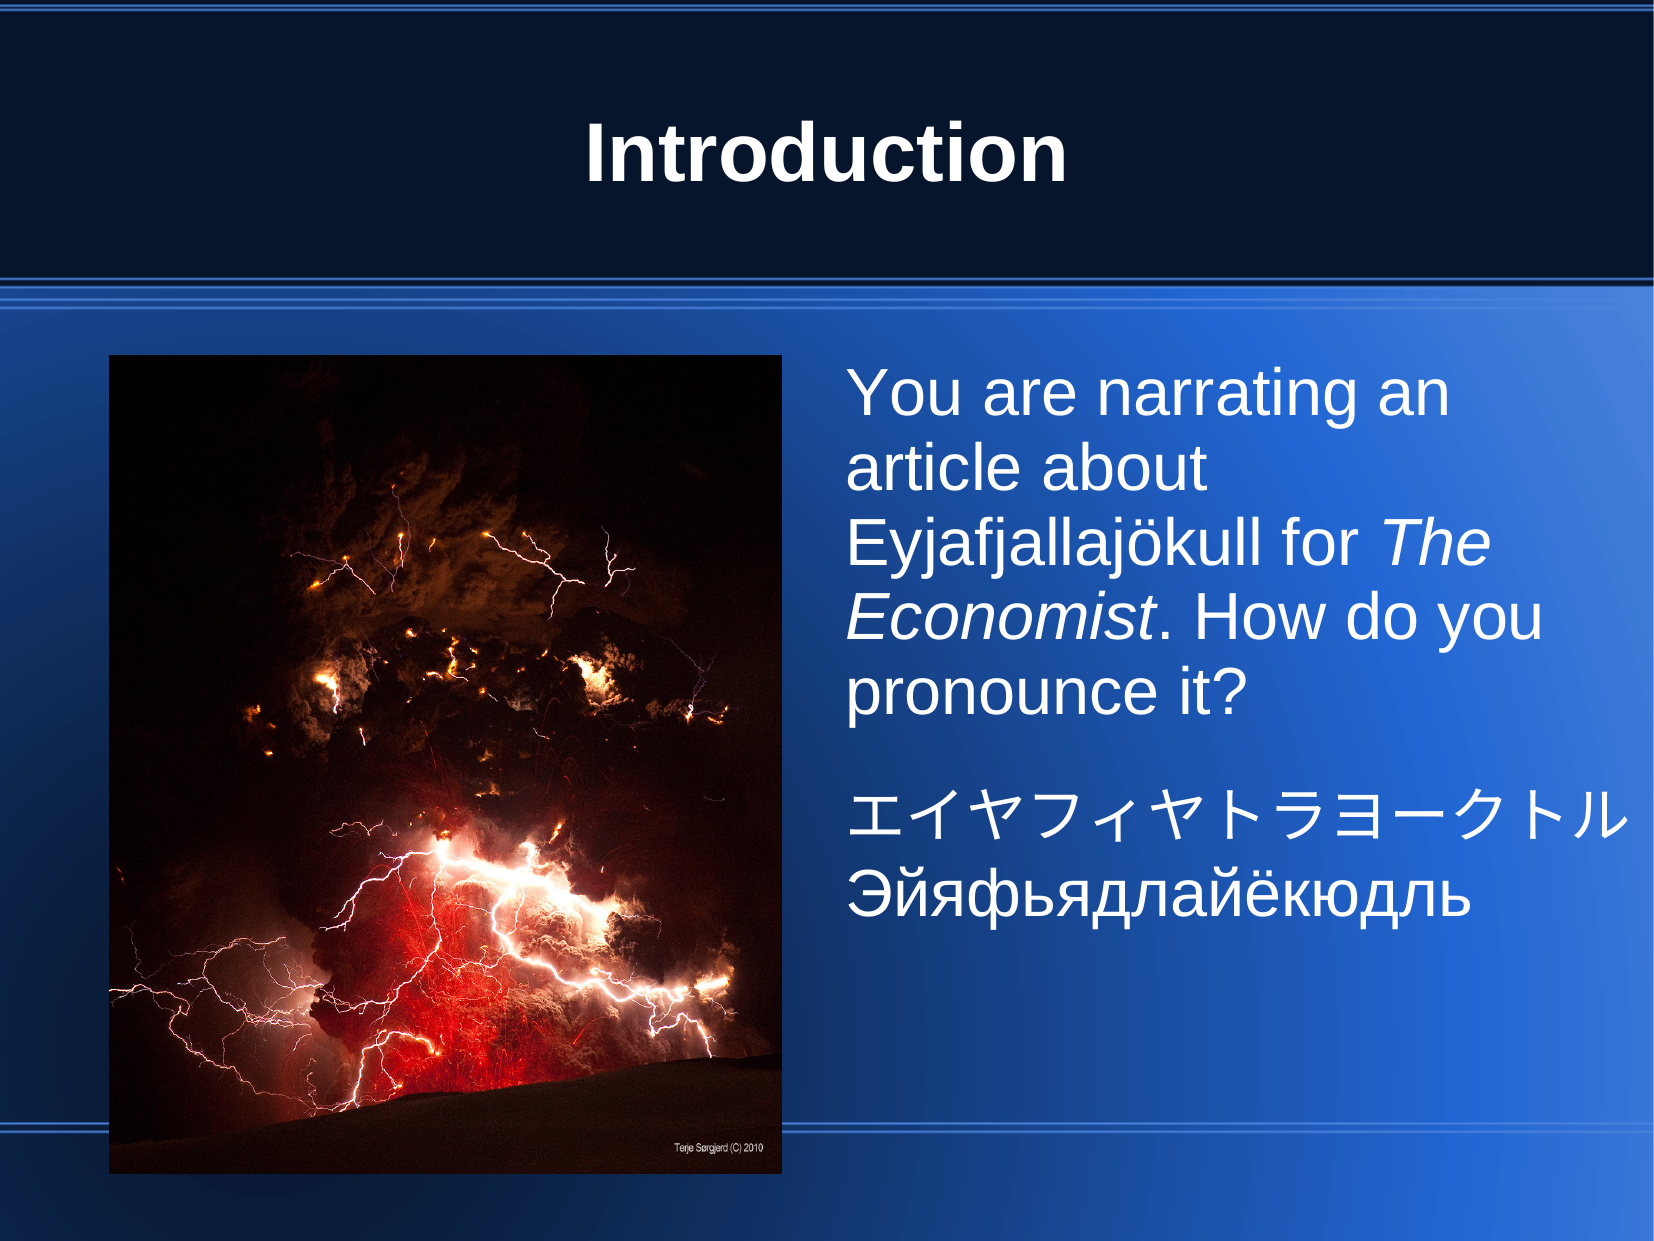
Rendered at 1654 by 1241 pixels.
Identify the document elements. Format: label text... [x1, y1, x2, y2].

picture [0, 0, 1654, 1241]
list Эйяфьядлайёкюдль [845, 856, 1572, 945]
list You are narrating an article about Eyjafjallajökull for The Economist. How do you pronounce it? [845, 355, 1572, 730]
list エイヤフィヤトラヨークトル [845, 767, 1654, 839]
title Introduction [82, 49, 1571, 257]
